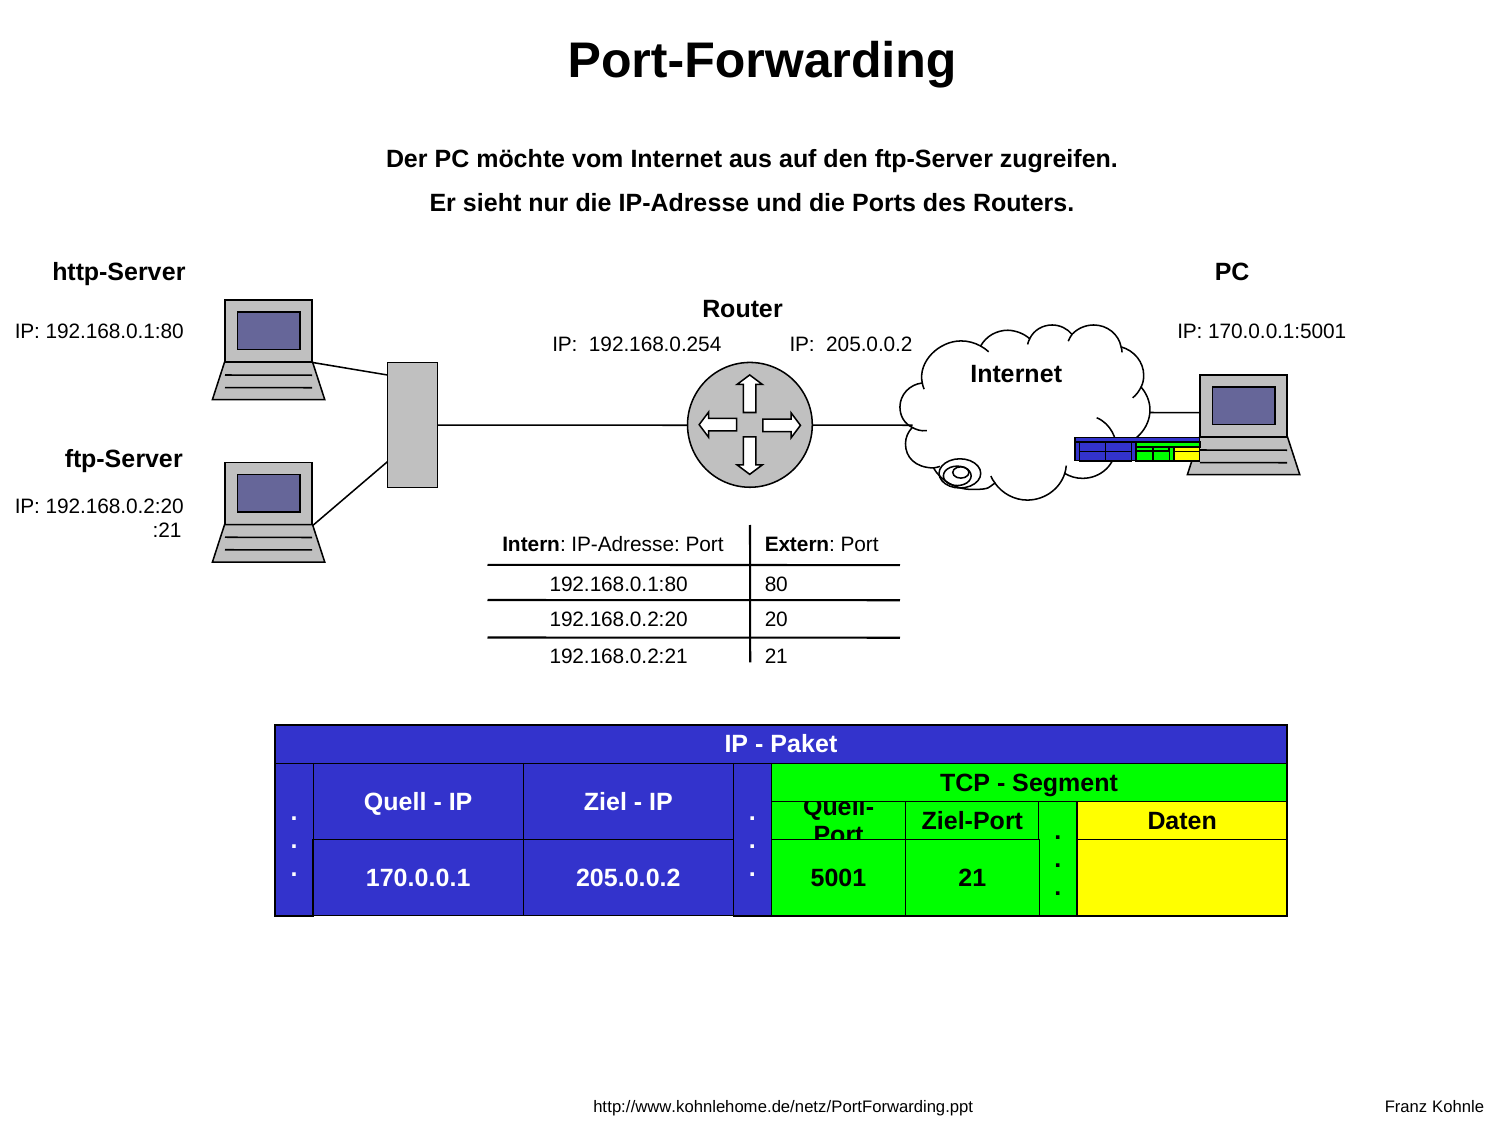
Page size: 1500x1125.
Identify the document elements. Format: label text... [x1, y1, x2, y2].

text_box Ziel - IP [524, 764, 734, 839]
text_box IP: 192.168.0.254 [537, 324, 737, 364]
text_box 205.0.0.2 [523, 839, 734, 916]
text_box [212, 462, 325, 563]
text_box 20 [750, 601, 901, 636]
text_box 192.168.0.2:21 [487, 637, 750, 663]
text_box http-Server [37, 249, 202, 294]
text_box IP: 192.168.0.2:20 :21 [0, 487, 199, 550]
text_box [1074, 375, 1300, 475]
text_box IP: 205.0.0.2 [774, 324, 928, 364]
text_box 5001 [771, 839, 905, 916]
text_box 170.0.0.1 [313, 839, 523, 916]
text_box Ziel-Port [905, 802, 1038, 839]
text_box Der PC möchte vom Internet aus auf den ftp-Server zugreifen. Er sieht nur die IP-Adresse und die Ports des Routers. [371, 137, 1135, 225]
text_box Quell-Port [771, 802, 905, 839]
text_box http://www.kohnlehome.de/netz/PortForwarding.ppt [578, 1089, 991, 1125]
text_box Extern: Port [752, 524, 901, 564]
text_box Router [687, 287, 798, 331]
text_box Intern: IP-Adresse: Port [487, 524, 749, 563]
text_box TCP - Segment [771, 763, 1287, 802]
text_box IP: 192.168.0.1:80 [0, 312, 199, 352]
text_box 21 [750, 637, 901, 678]
text_box ftp-Server [49, 437, 199, 481]
text_box [1078, 840, 1288, 916]
text_box ... [1038, 802, 1078, 916]
text_box [387, 362, 438, 488]
text_box 80 [752, 566, 901, 599]
text_box Internet [899, 324, 1150, 501]
text_box Franz Kohnle [1370, 1089, 1500, 1125]
text_box [687, 362, 813, 488]
text_box 192.168.0.2:20 [487, 602, 750, 625]
text_box 21 [905, 839, 1040, 916]
text_box IP - Paket [275, 725, 1288, 764]
text_box 192.168.0.1:80 [487, 566, 749, 599]
text_box Port-Forwarding [552, 24, 972, 97]
text_box ... [275, 763, 314, 916]
text_box PC [1200, 249, 1265, 294]
text_box ... [734, 764, 771, 916]
text_box Quell - IP [314, 764, 524, 839]
text_box Daten [1078, 801, 1288, 840]
text_box IP: 170.0.0.1:5001 [1162, 312, 1362, 352]
text_box [212, 299, 325, 400]
